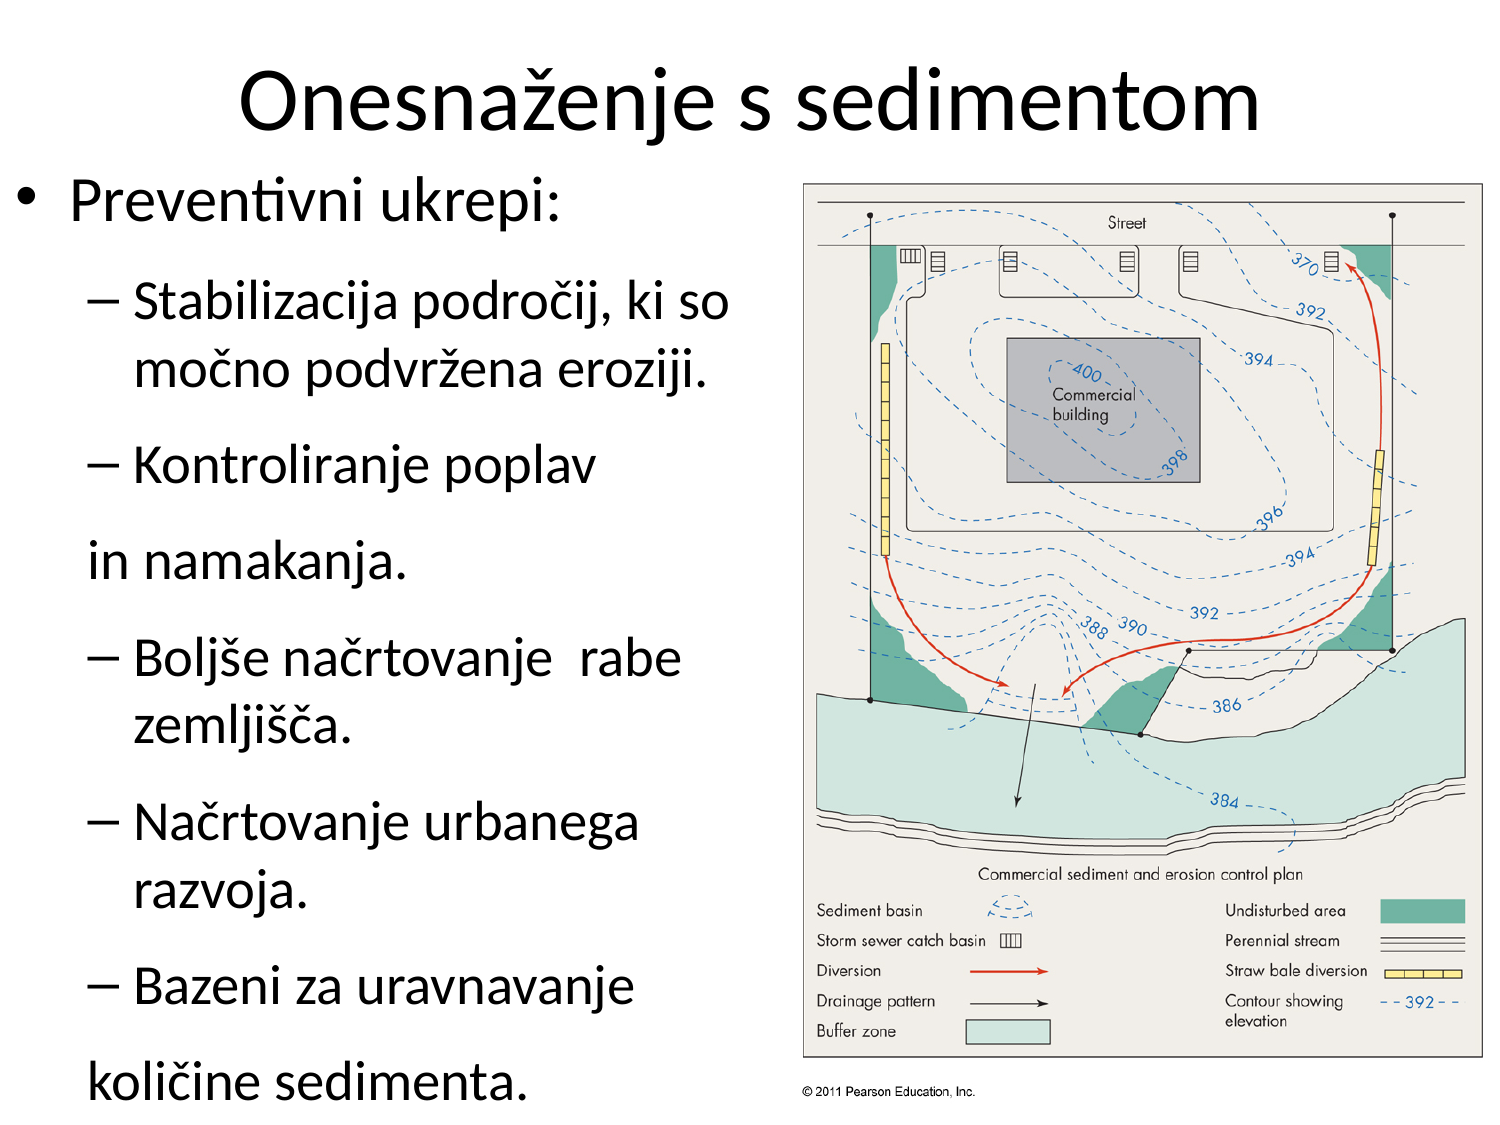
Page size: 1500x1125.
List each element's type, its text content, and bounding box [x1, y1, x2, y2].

picture [785, 166, 1500, 1125]
list Preventivni ukrepi: Stabilizacija področij, ki so močno podvržena eroziji. Kontroliranje poplav in namakanja. Boljše načrtovanje rabe zemljišča. Načrtovanje urbanega razvoja. Bazeni za uravnavanje količine sedimenta. [0, 149, 786, 1125]
title Onesnaženje s sedimentom [76, 0, 1427, 166]
